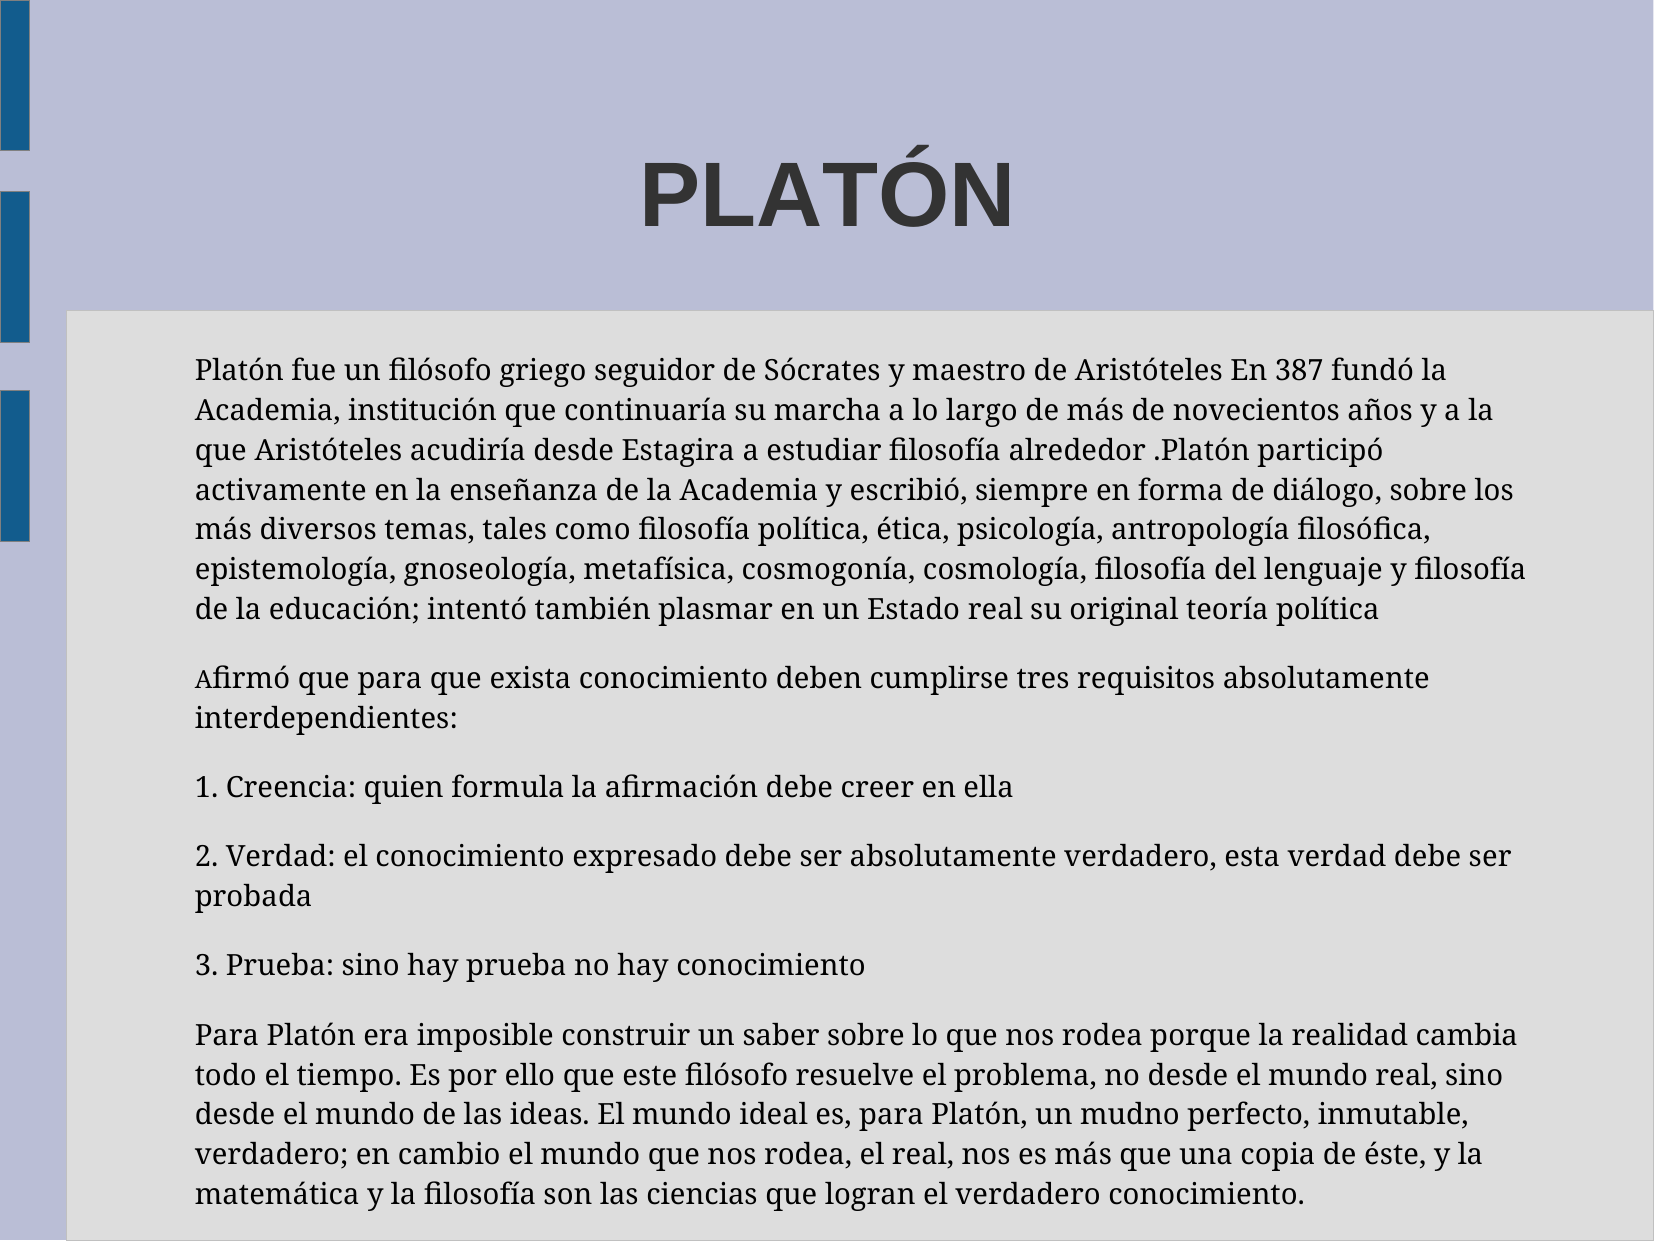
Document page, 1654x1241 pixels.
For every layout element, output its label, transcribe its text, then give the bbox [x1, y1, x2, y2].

list Platón fue un filósofo griego seguidor de Sócrates y maestro de Aristóteles En 387 fundó la Academia, institución que continuaría su marcha a lo largo de más de novecientos años y a la que Aristóteles acudiría desde Estagira a estudiar filosofía alrededor .Platón participó activamente en la enseñanza de la Academia y escribió, siempre en forma de diálogo, sobre los más diversos temas, tales como filosofía política, ética, psicología, antropología filosófica, epistemología, gnoseología, metafísica, cosmogonía, cosmología, filosofía del lenguaje y filosofía de la educación; intentó también plasmar en un Estado real su original teoría política Afirmó que para que exista conocimiento deben cumplirse tres requisitos absolutamente interdependientes: 1. Creencia: quien formula la afirmación debe creer en ella 2. Verdad: el conocimiento expresado debe ser absolutamente verdadero, esta verdad debe ser probada 3. Prueba: sino hay prueba no hay conocimiento Para Platón era imposible construir un saber sobre lo que nos rodea porque la realidad cambia todo el tiempo. Es por ello que este filósofo resuelve el problema, no desde el mundo real, sino desde el mundo de las ideas. El mundo ideal es, para Platón, un mudno perfecto, inmutable, verdadero; en cambio el mundo que nos rodea, el real, nos es más que una copia de éste, y la matemática y la filosofía son las ciencias que logran el verdadero conocimiento. [123, 349, 1537, 1161]
title PLATÓN [121, 91, 1534, 299]
